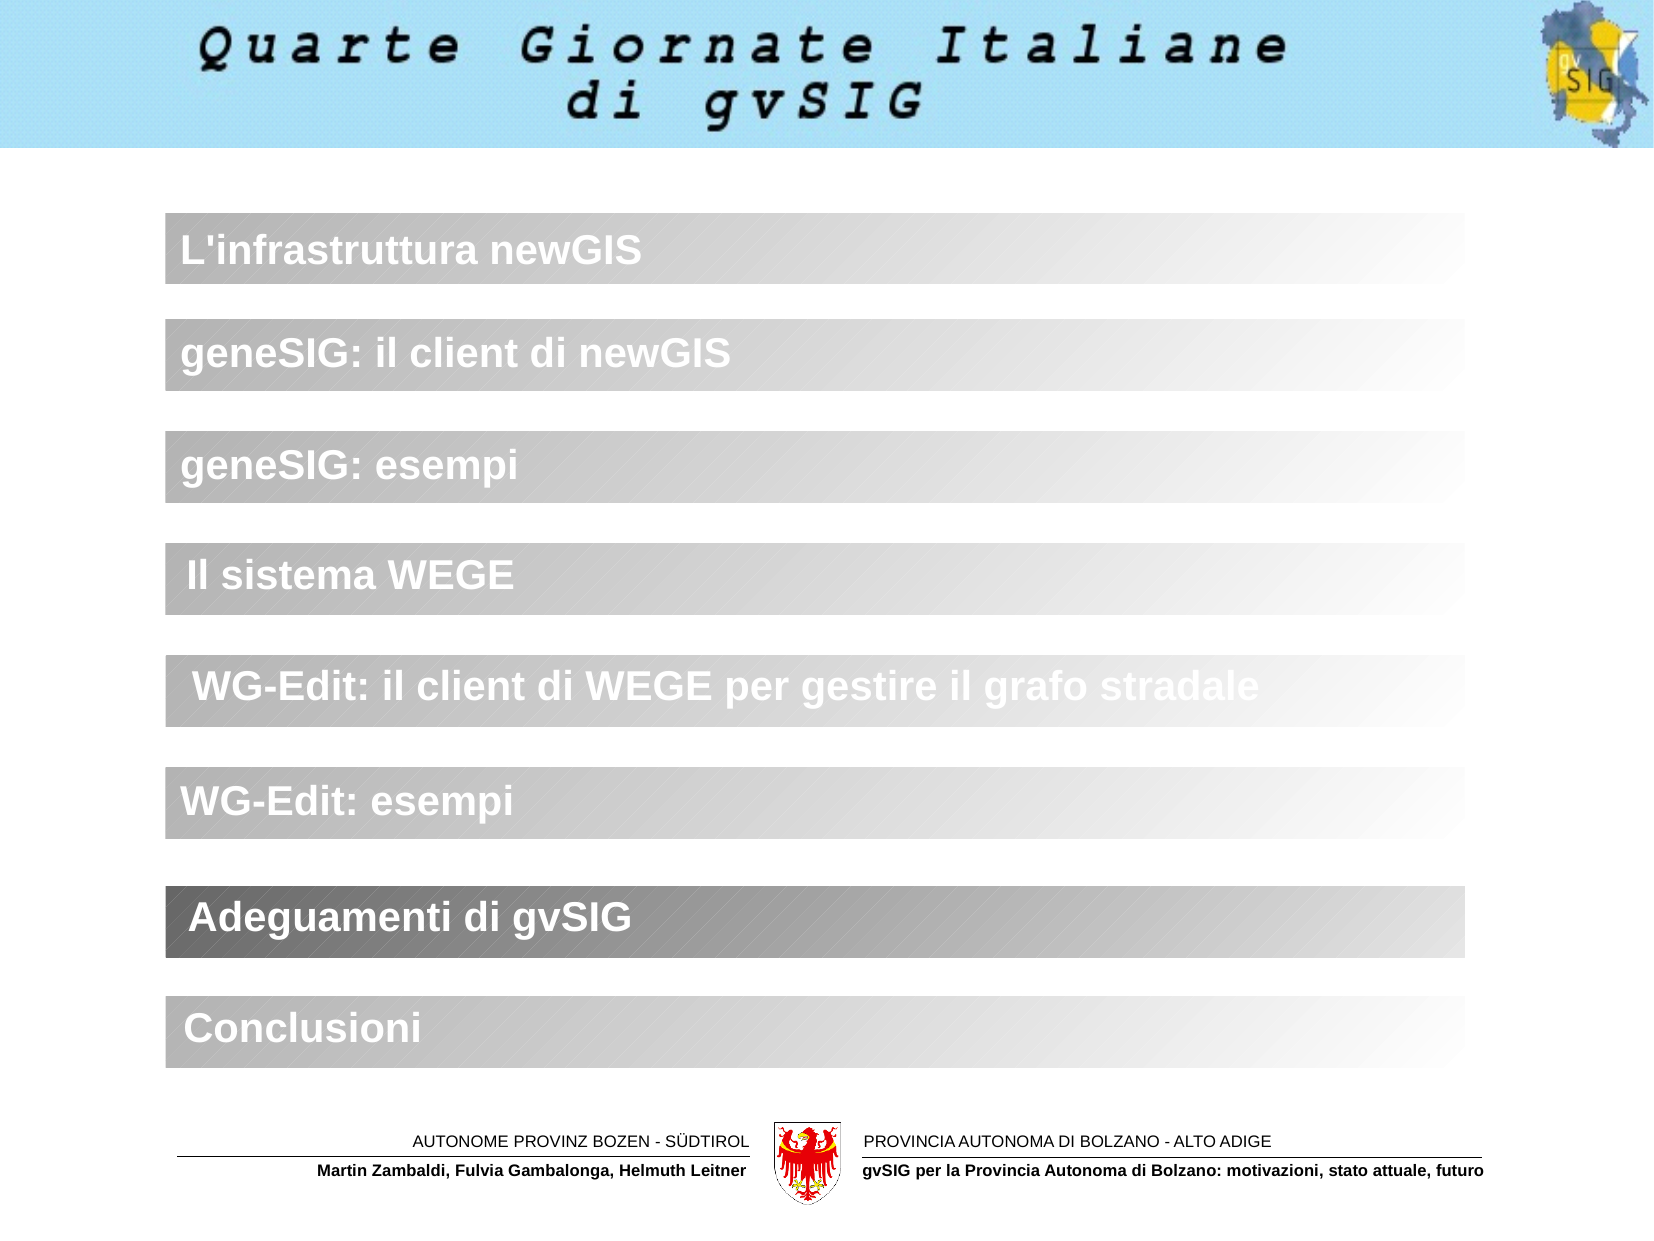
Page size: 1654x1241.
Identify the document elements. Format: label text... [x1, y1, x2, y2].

text_box WG-Edit: il client di WEGE per gestire il grafo stradale [177, 658, 1388, 721]
text_box Il sistema WEGE [171, 547, 869, 610]
text_box geneSIG: il client di newGIS [165, 325, 993, 388]
text_box [165, 655, 1465, 727]
text_box [165, 886, 1465, 958]
text_box geneSIG: esempi [165, 437, 993, 500]
text_box [165, 319, 1465, 391]
text_box [165, 431, 1465, 503]
text_box [165, 996, 1465, 1068]
text_box Conclusioni [168, 1000, 520, 1063]
text_box [165, 543, 1465, 615]
text_box [165, 767, 1465, 839]
text_box L'infrastruttura newGIS [165, 222, 863, 285]
text_box WG-Edit: esempi [165, 773, 993, 837]
text_box [165, 213, 1465, 284]
text_box Adeguamenti di gvSIG [172, 889, 886, 953]
picture [774, 1122, 841, 1205]
